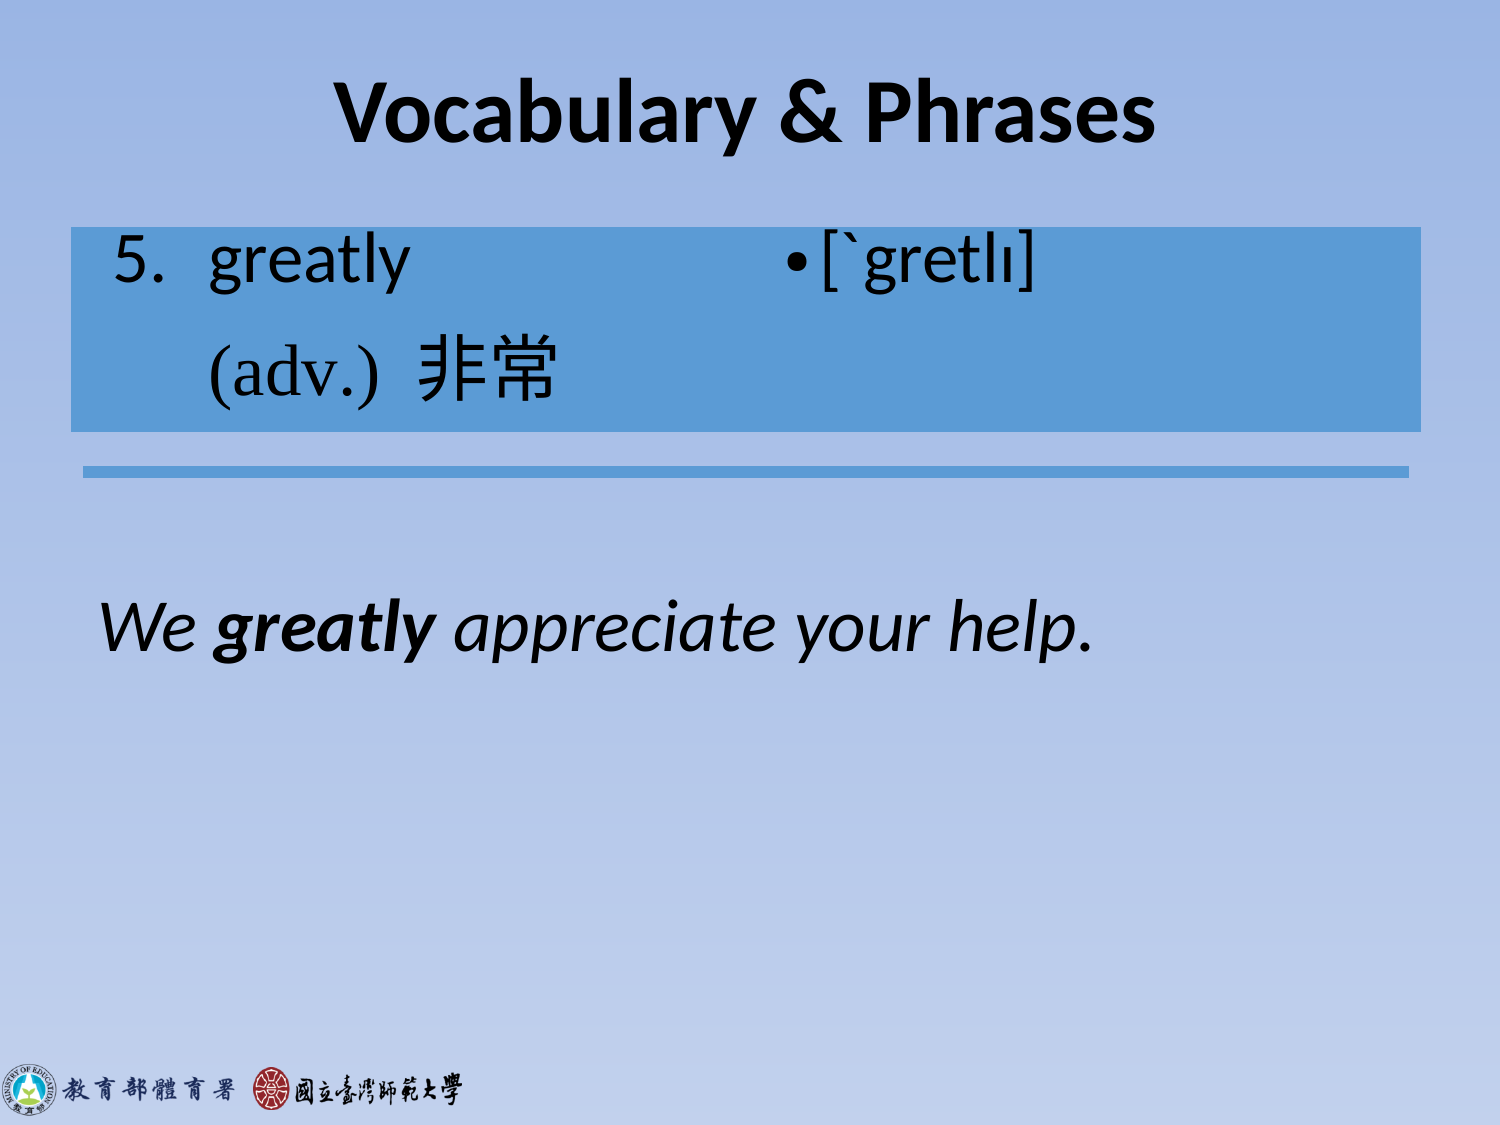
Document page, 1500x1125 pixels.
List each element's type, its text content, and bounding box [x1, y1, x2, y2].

table_cell (adv.) 非常 [209, 311, 1421, 432]
text_box We greatly appreciate your help. [82, 568, 1433, 675]
table_header [ˋgretlɪ] [784, 227, 1421, 311]
table_cell [71, 311, 209, 432]
text_box [83, 466, 1409, 478]
table_header greatly [209, 227, 784, 311]
table_header 5. [71, 227, 209, 311]
title Vocabulary & Phrases [70, 11, 1421, 200]
